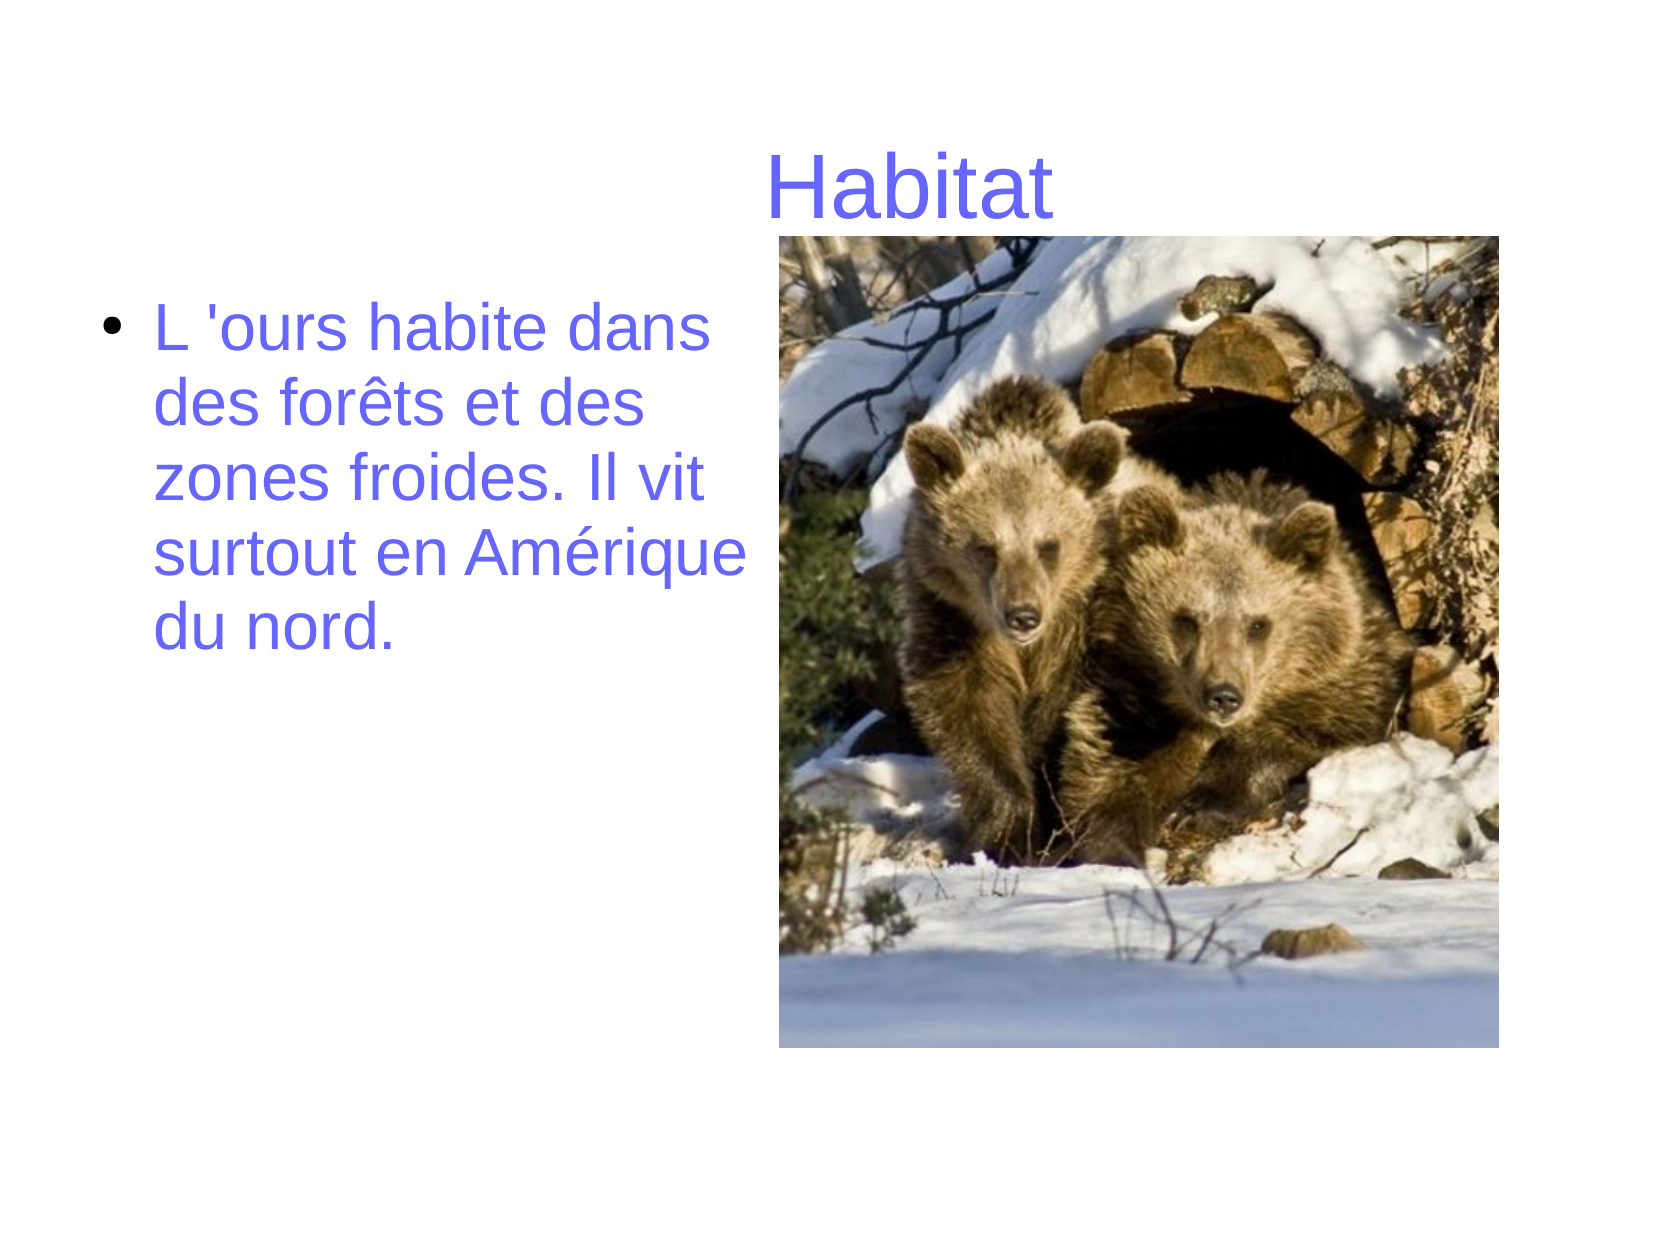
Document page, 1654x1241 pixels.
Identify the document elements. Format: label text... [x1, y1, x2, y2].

picture [779, 236, 1499, 1048]
list L 'ours habite dans des forêts et des zones froides. Il vit surtout en Amérique du nord. [82, 290, 779, 1010]
title Habitat [165, 83, 1654, 291]
